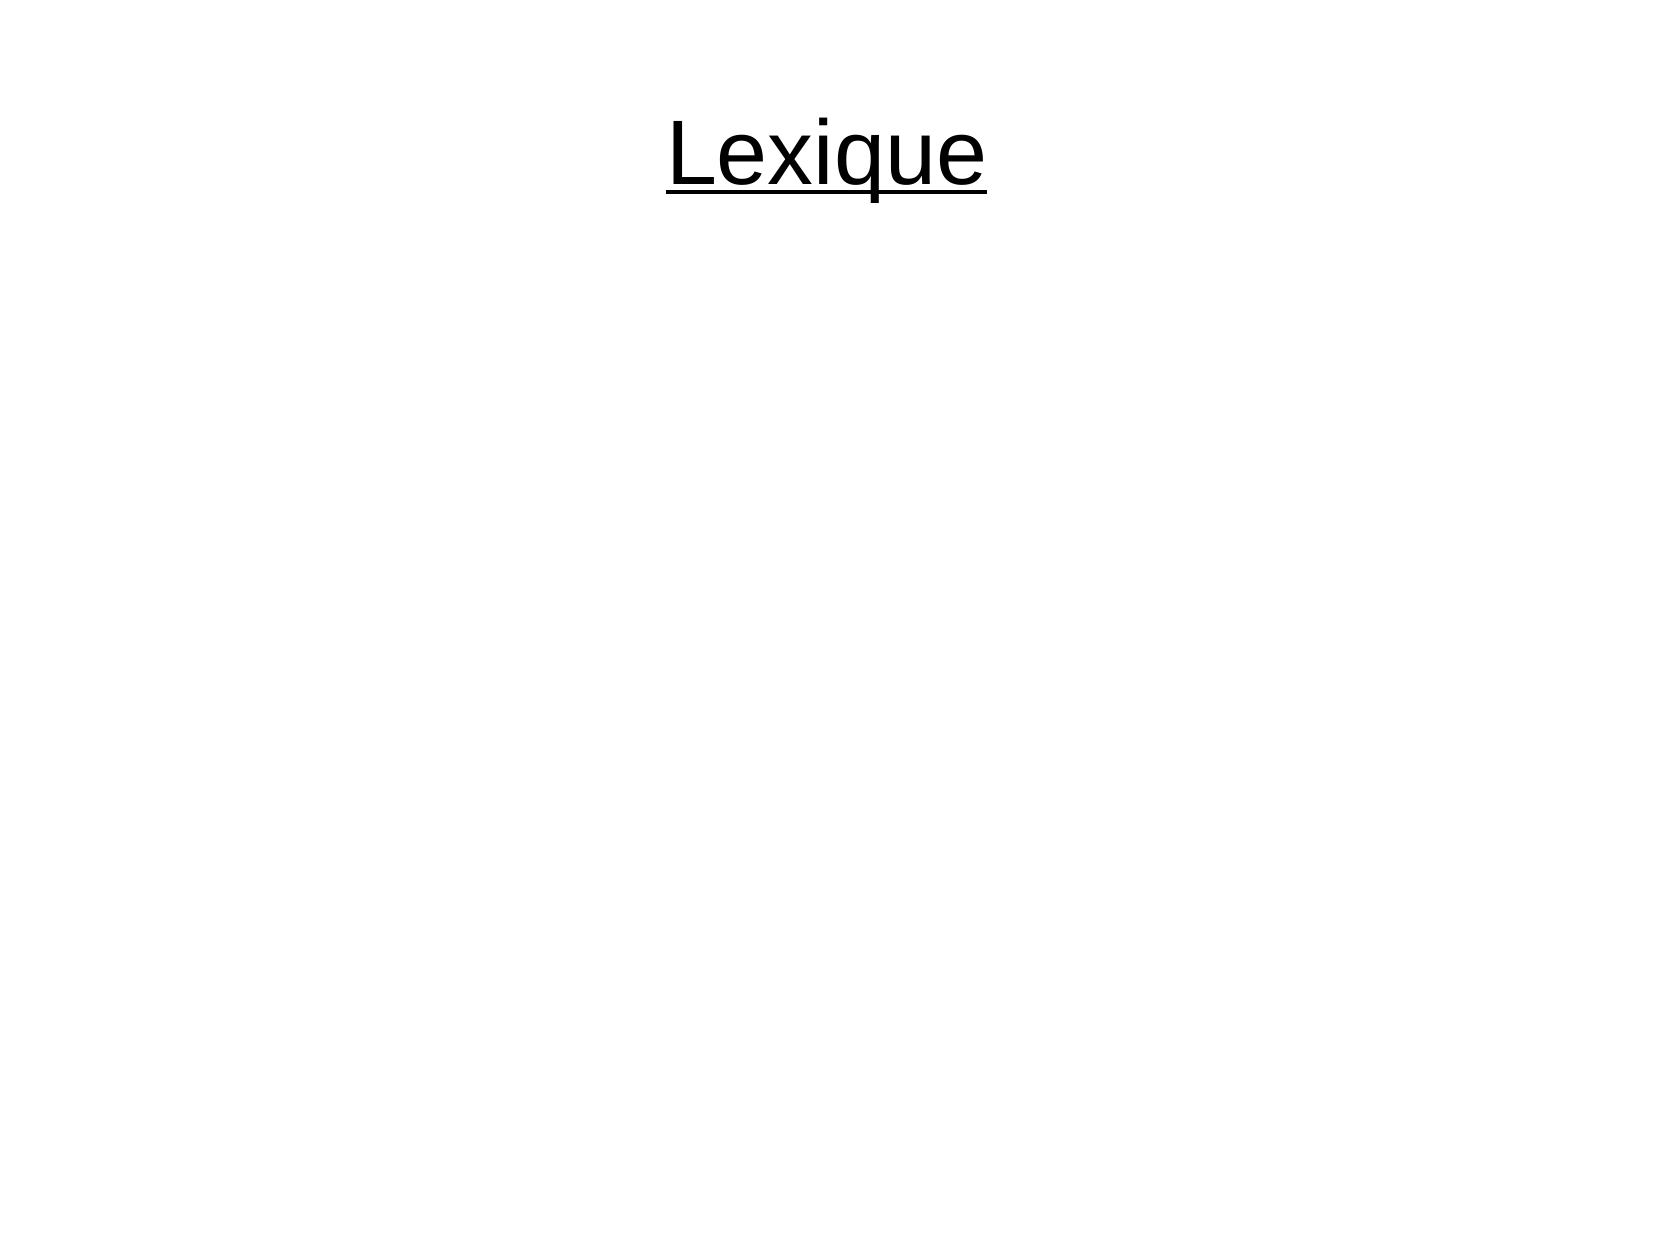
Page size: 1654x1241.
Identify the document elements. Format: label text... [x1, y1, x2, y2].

title Lexique [82, 49, 1571, 257]
